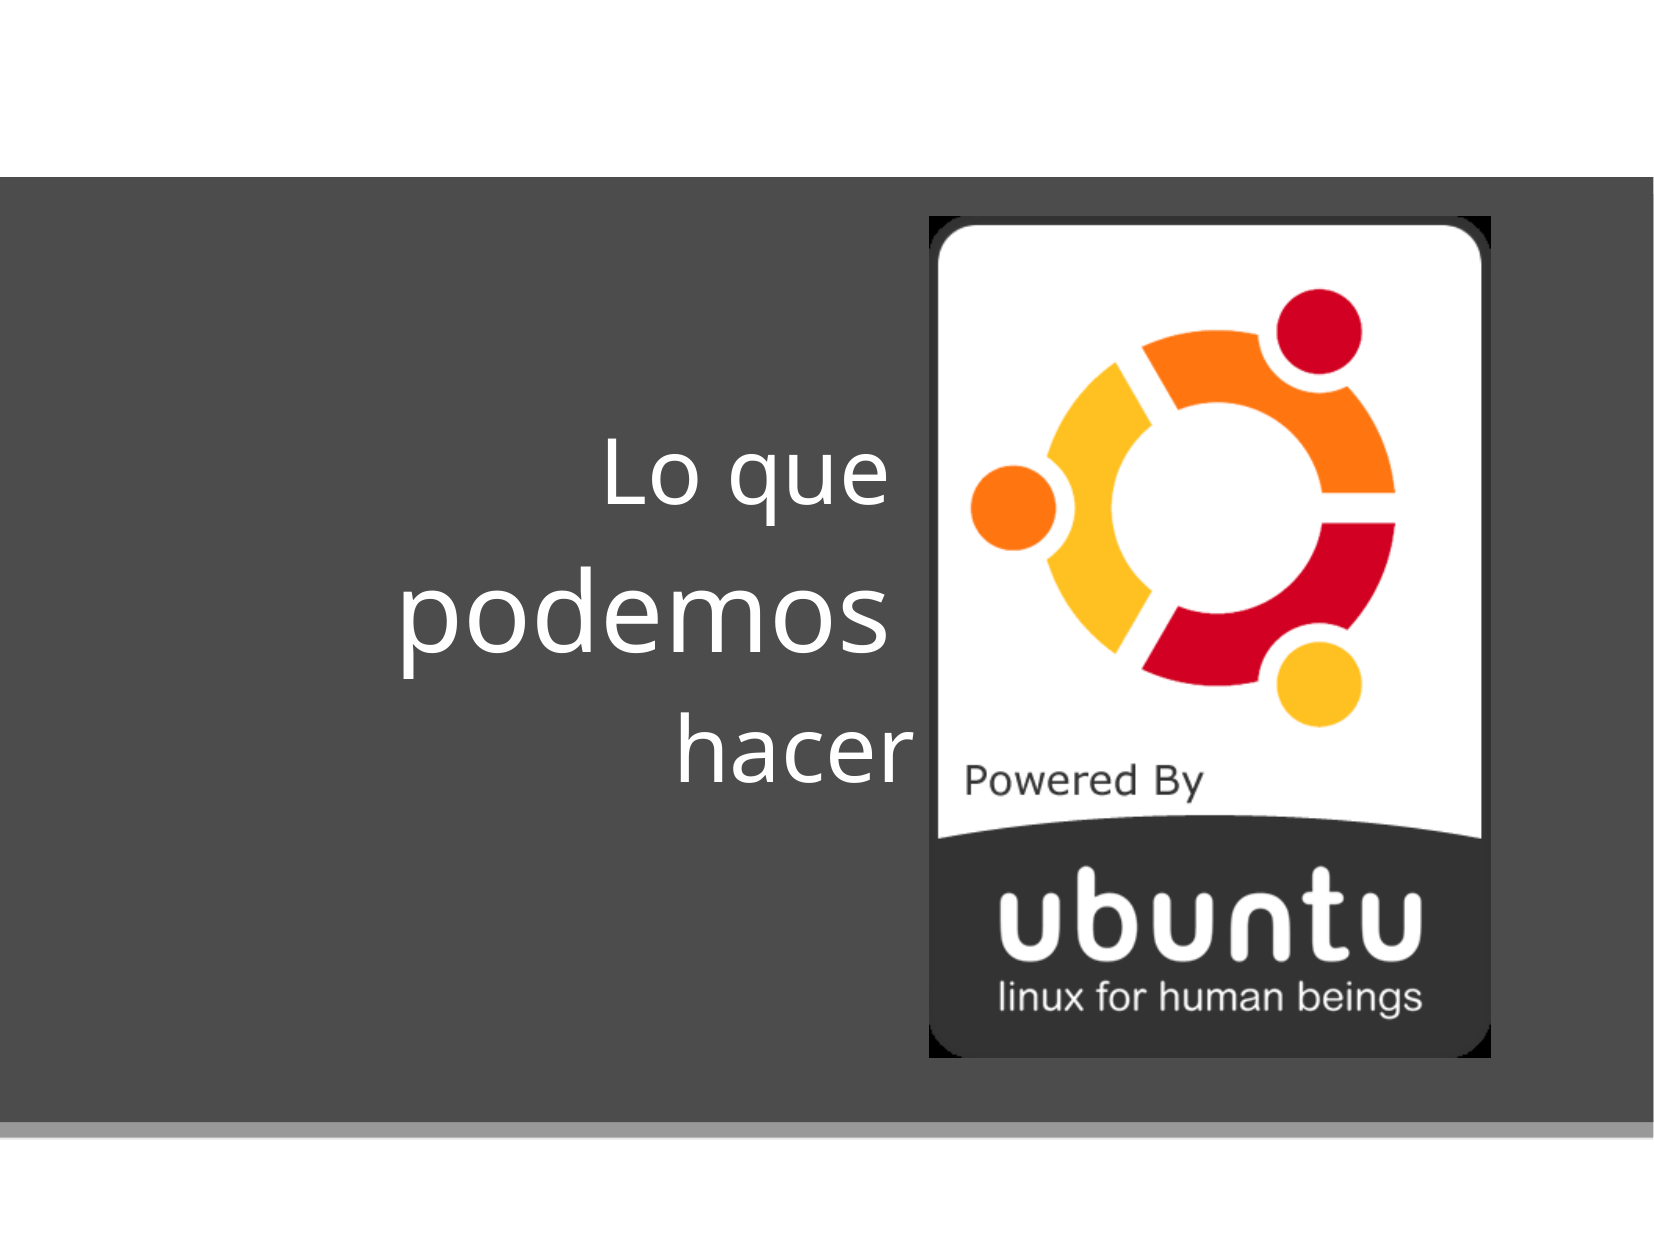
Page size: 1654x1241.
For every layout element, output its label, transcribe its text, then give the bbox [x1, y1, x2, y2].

picture [929, 216, 1491, 1058]
title Lo que podemos hacer [206, 436, 916, 781]
